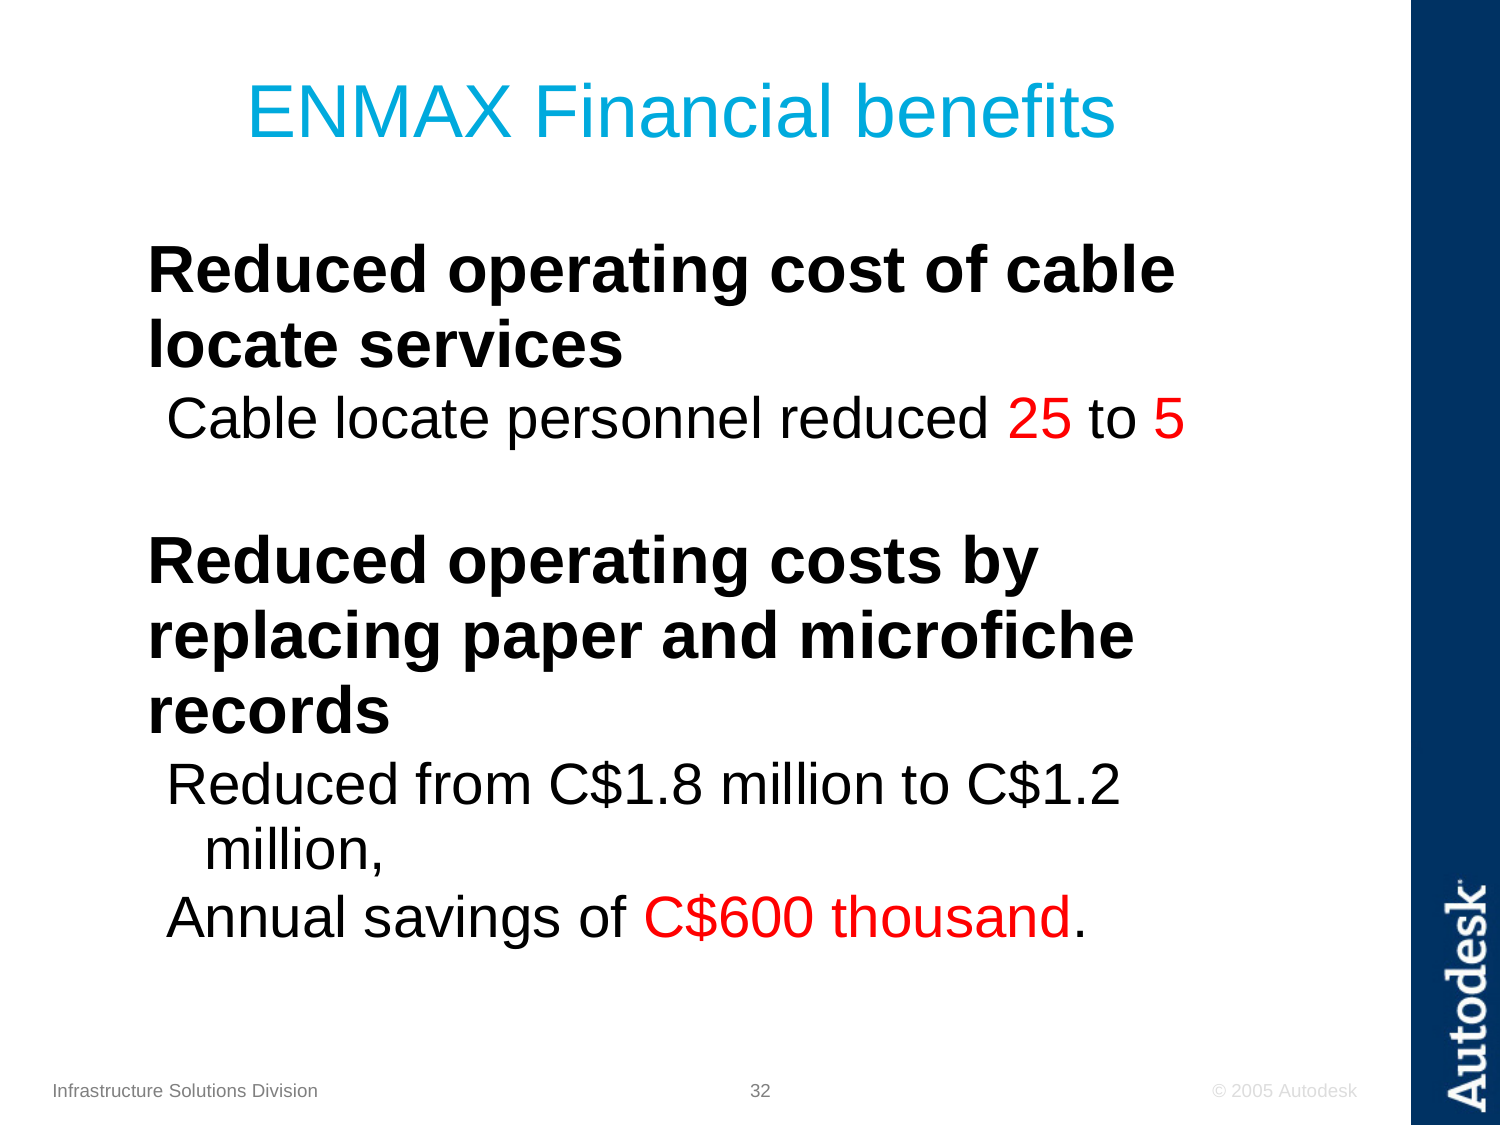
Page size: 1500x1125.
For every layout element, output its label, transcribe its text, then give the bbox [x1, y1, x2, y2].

picture [1411, 0, 1500, 1125]
list Reduced operating cost of cable locate services Cable locate personnel reduced 25 to 5 Reduced operating costs by replacing paper and microfiche records Reduced from C$1.8 million to C$1.2 million, Annual savings of C$600 thousand. [147, 232, 1313, 1051]
title ENMAX Financial benefits [52, 22, 1313, 210]
